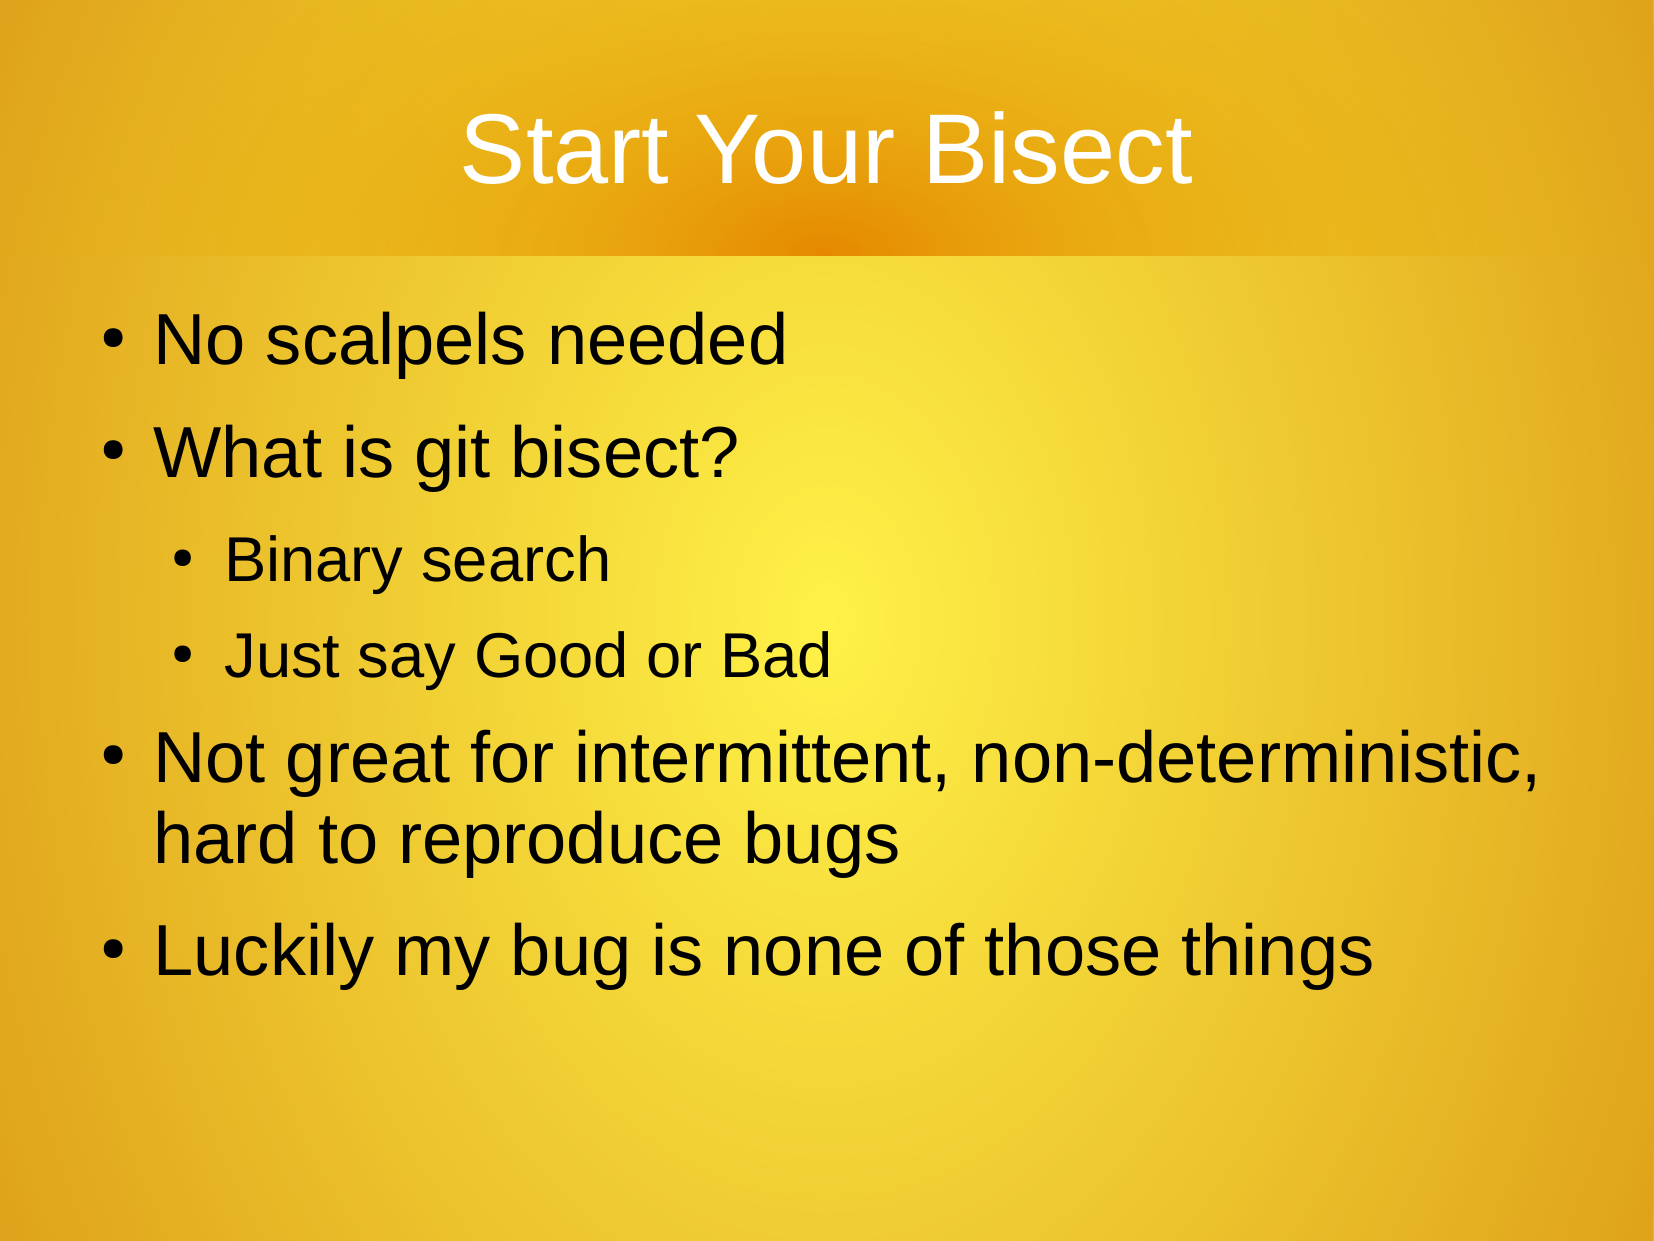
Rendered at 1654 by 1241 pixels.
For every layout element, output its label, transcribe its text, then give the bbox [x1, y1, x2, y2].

title Start Your Bisect [82, 47, 1571, 252]
list No scalpels needed What is git bisect? Binary search Just say Good or Bad Not great for intermittent, non-deterministic, hard to reproduce bugs Luckily my bug is none of those things [82, 299, 1571, 1019]
